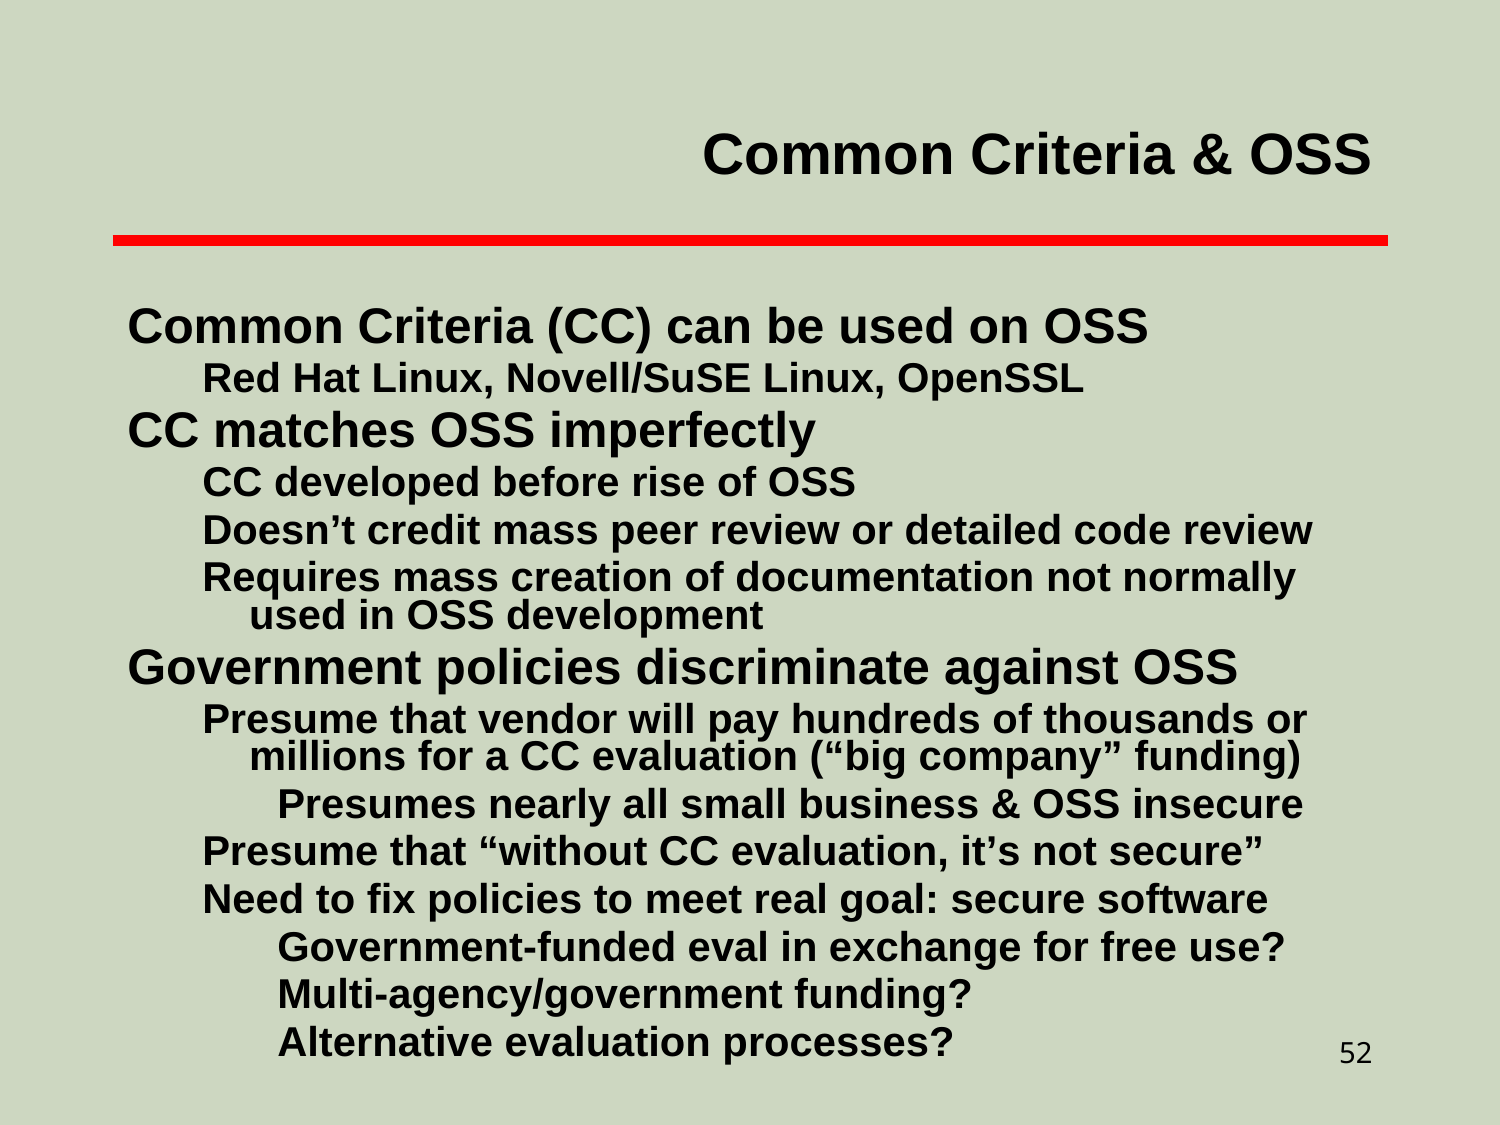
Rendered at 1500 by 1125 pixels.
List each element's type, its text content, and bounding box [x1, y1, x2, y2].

list Common Criteria (CC) can be used on OSS Red Hat Linux, Novell/SuSE Linux, OpenSSL CC matches OSS imperfectly CC developed before rise of OSS Doesn’t credit mass peer review or detailed code review Requires mass creation of documentation not normally used in OSS development Government policies discriminate against OSS Presume that vendor will pay hundreds of thousands or millions for a CC evaluation (“big company” funding) Presumes nearly all small business & OSS insecure Presume that “without CC evaluation, it’s not secure” Need to fix policies to meet real goal: secure software Government-funded eval in exchange for free use? Multi-agency/government funding? Alternative evaluation processes? [112, 299, 1388, 1083]
title Common Criteria & OSS [337, 85, 1388, 224]
